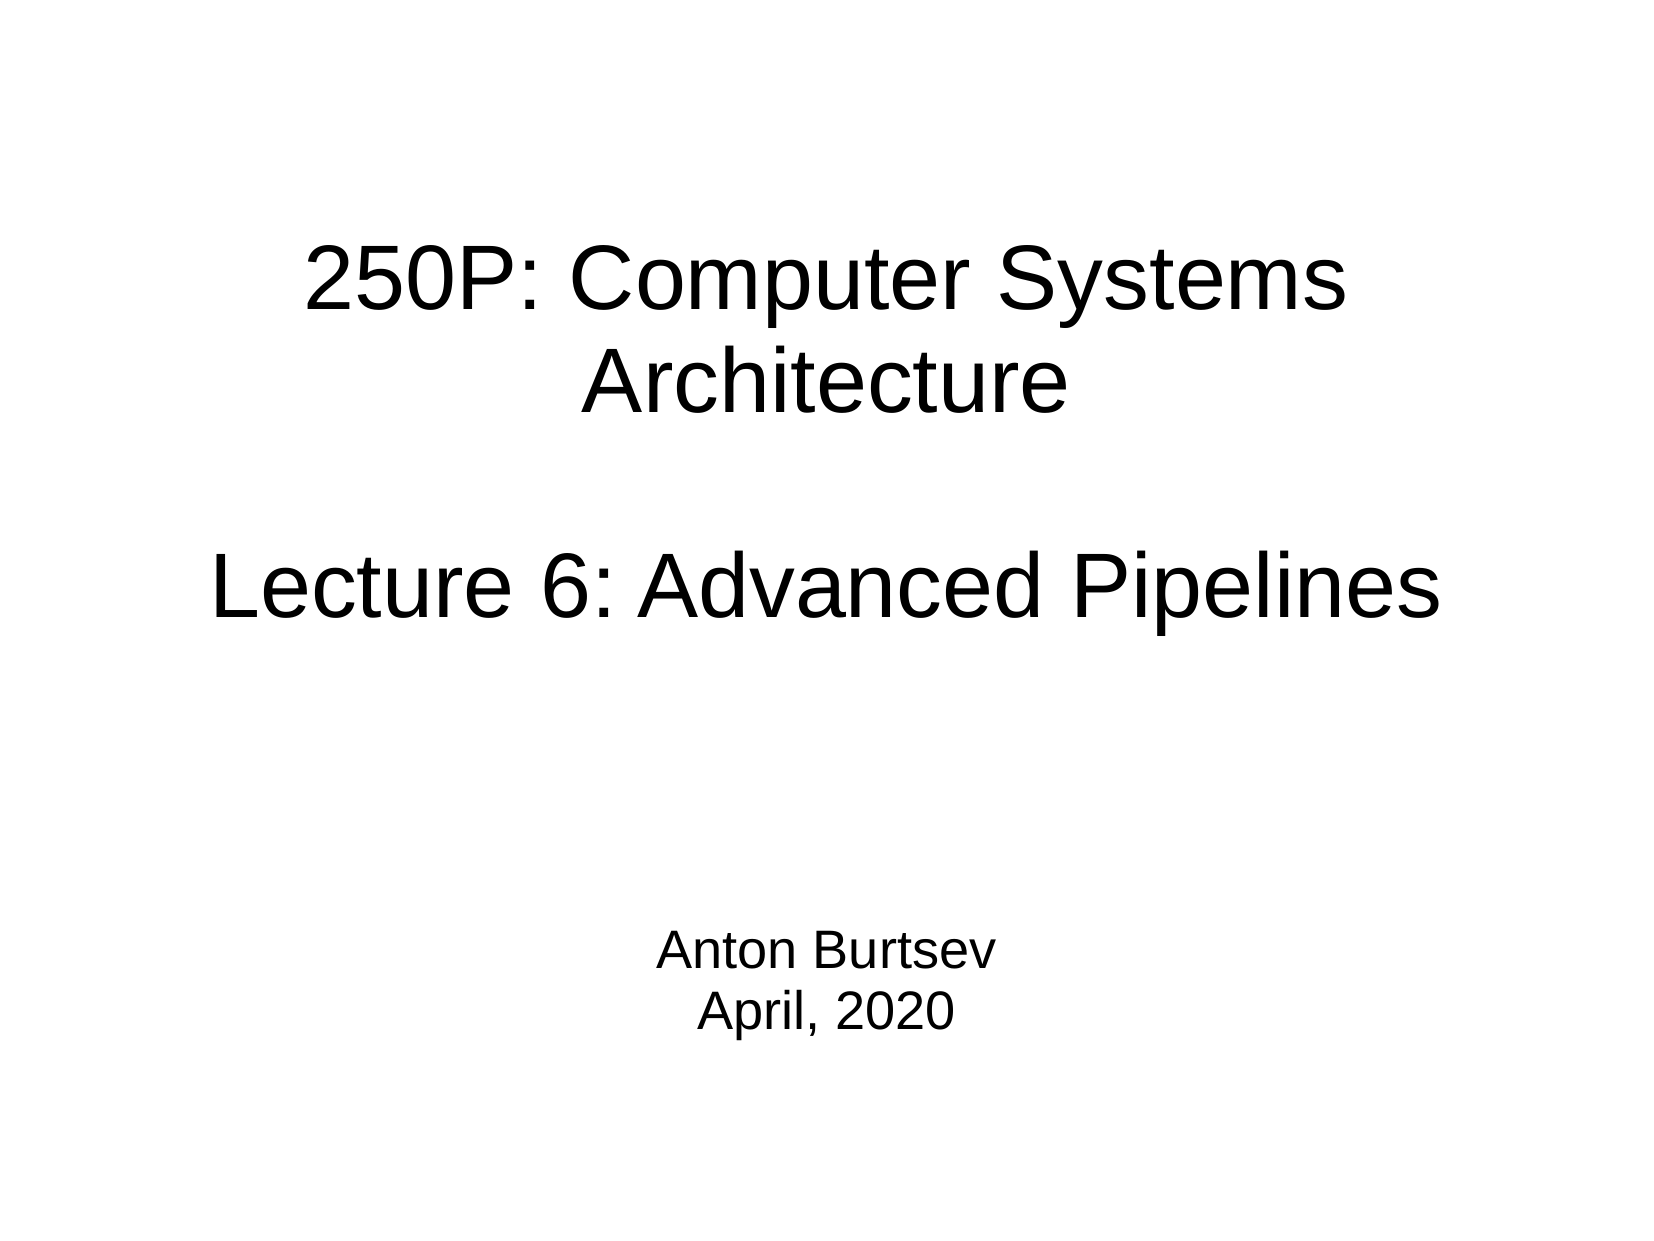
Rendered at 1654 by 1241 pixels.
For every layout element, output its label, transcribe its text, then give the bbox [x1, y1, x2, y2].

subtitle Anton Burtsev April, 2020 [82, 637, 1571, 1109]
title 250P: Computer Systems Architecture Lecture 6: Advanced Pipelines [82, 113, 1571, 637]
